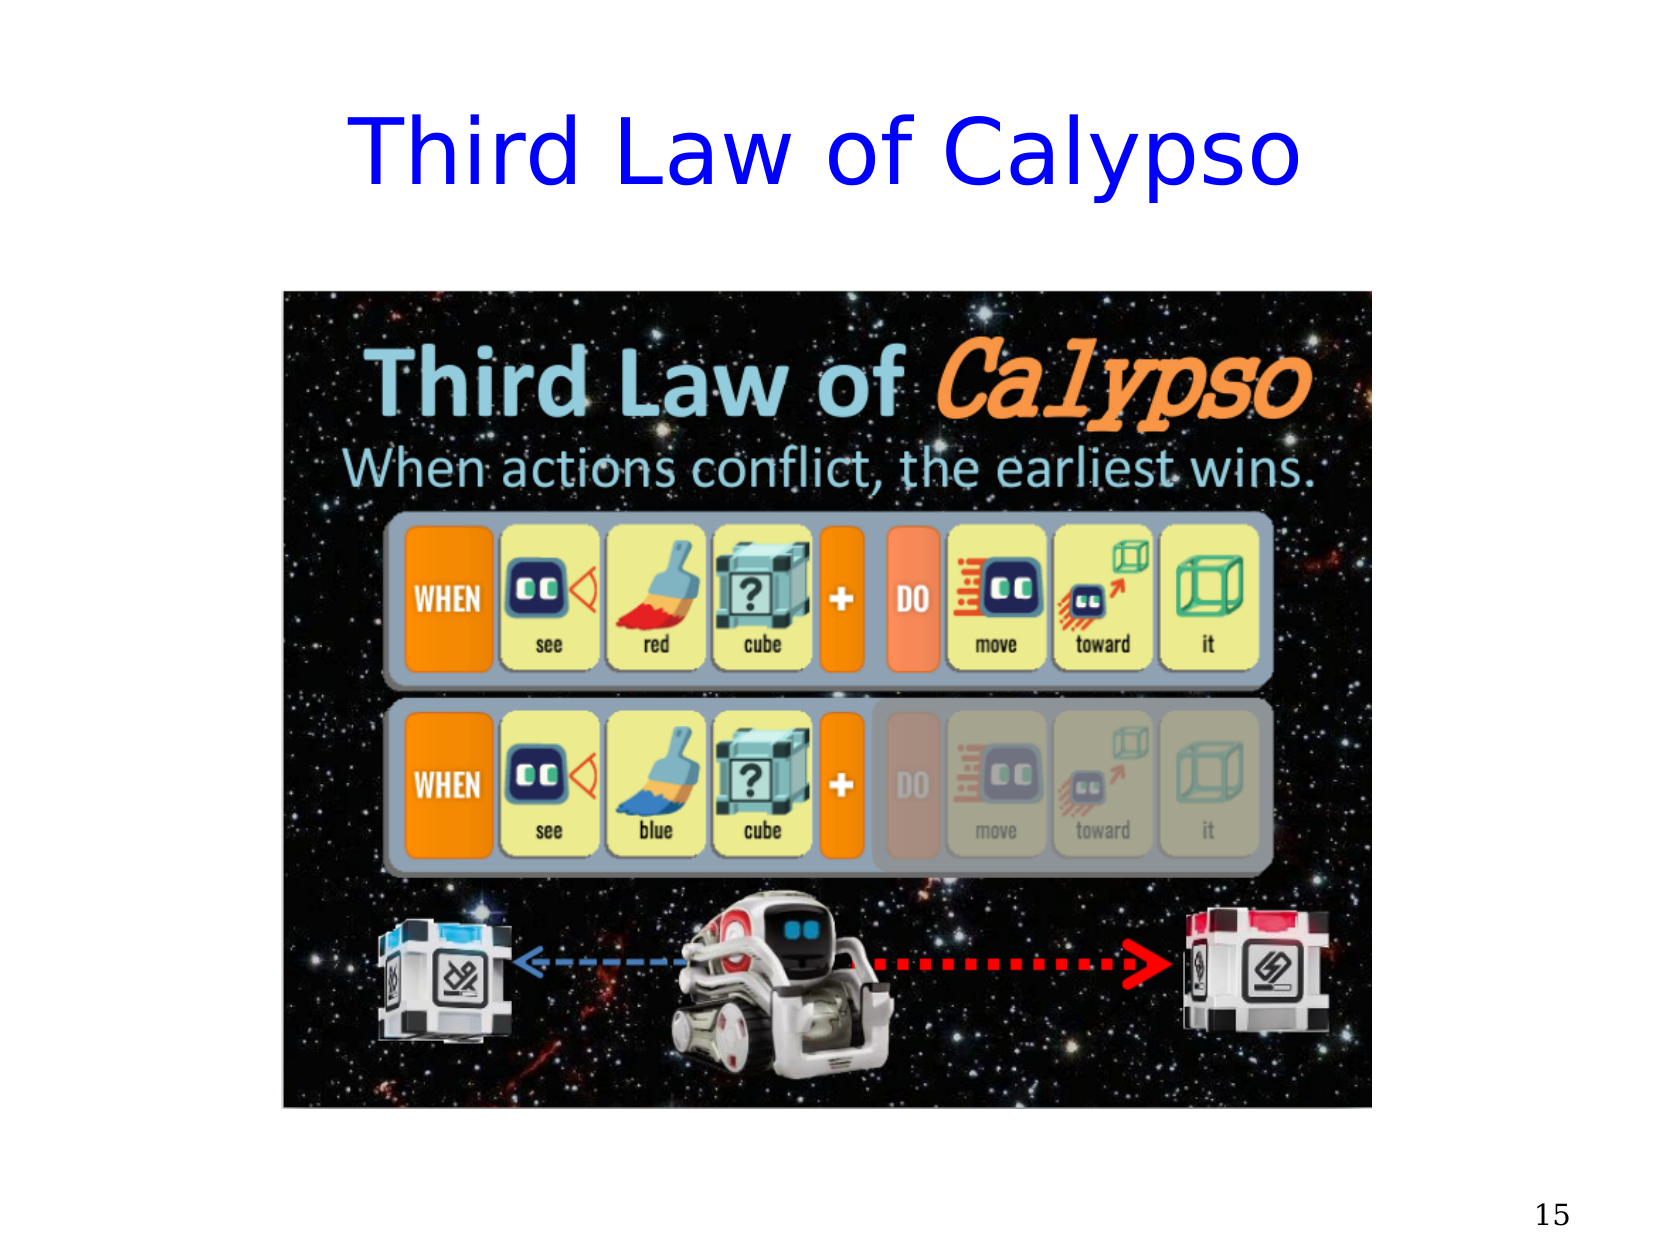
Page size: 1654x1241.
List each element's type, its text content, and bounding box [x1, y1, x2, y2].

title Third Law of Calypso [82, 49, 1571, 257]
picture [281, 290, 1372, 1109]
